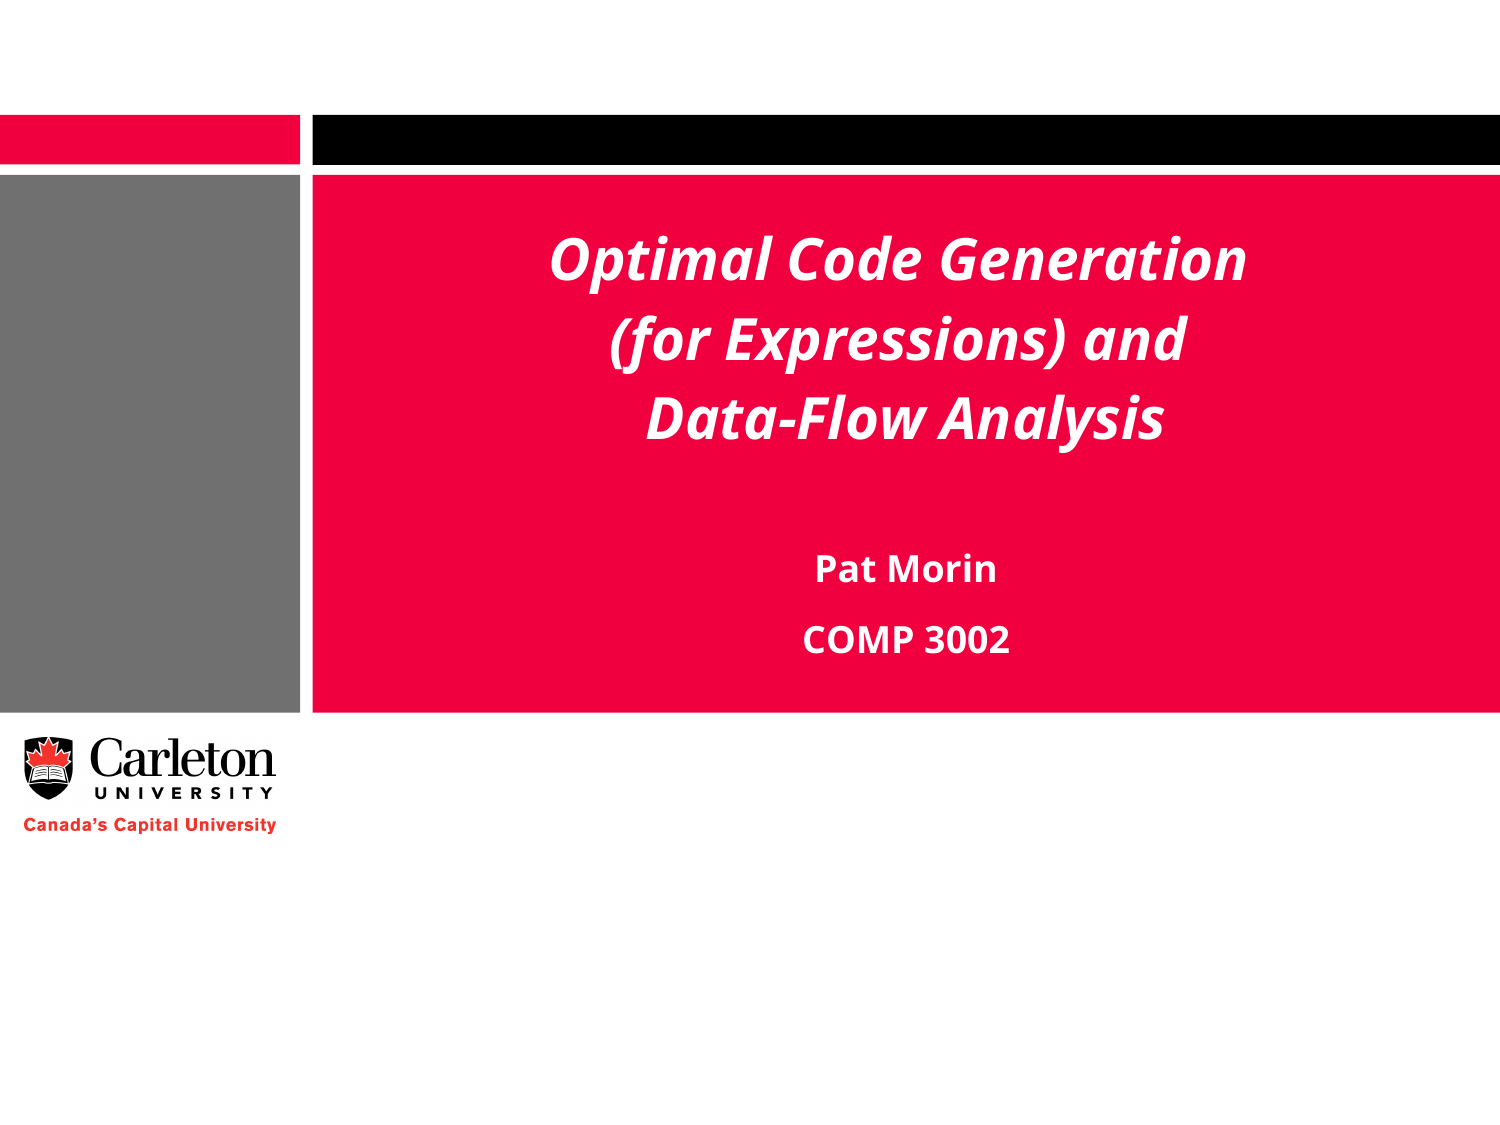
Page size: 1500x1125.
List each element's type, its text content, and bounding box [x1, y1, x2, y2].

subtitle Pat Morin COMP 3002 [312, 524, 1500, 713]
title Optimal Code Generation (for Expressions) and Data-Flow Analysis [312, 174, 1500, 501]
picture [24, 737, 276, 834]
